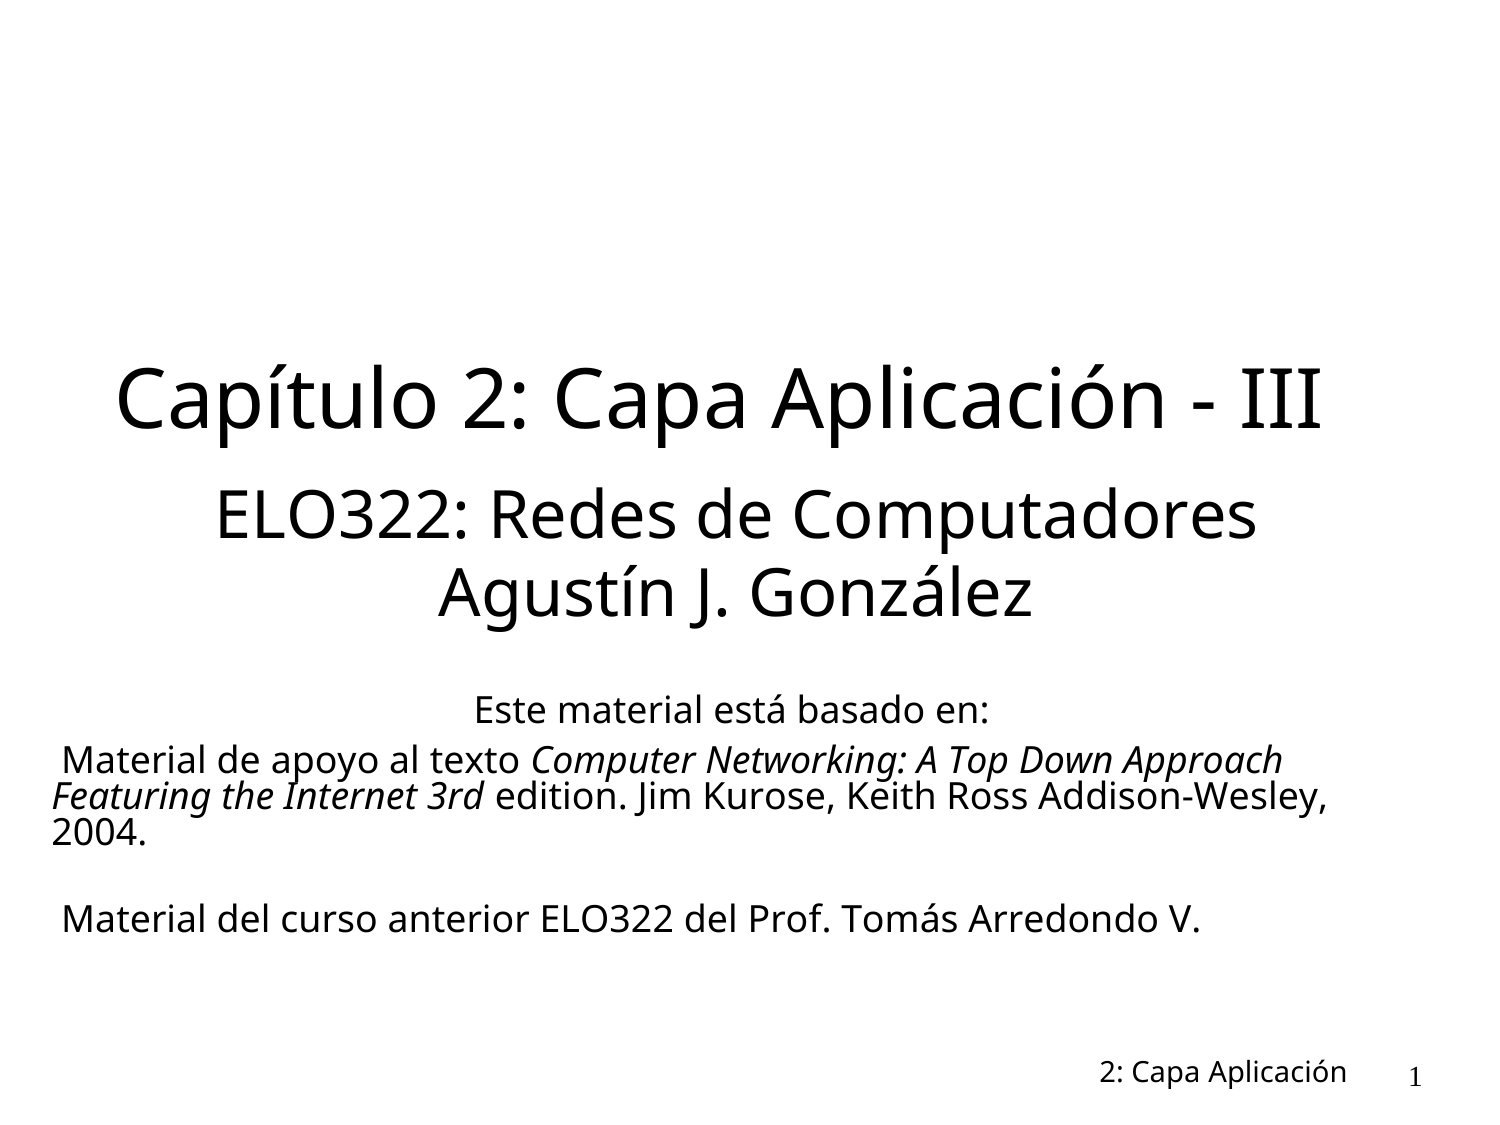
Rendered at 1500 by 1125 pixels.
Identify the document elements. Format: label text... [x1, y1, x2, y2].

text_box Capítulo 2: Capa Aplicación - III [99, 274, 1400, 479]
text_box ELO322: Redes de Computadores Agustín J. González Este material está basado en: Material de apoyo al texto Computer Networking: A Top Down Approach Featuring the Internet 3rd edition. Jim Kurose, Keith Ross Addison-Wesley, 2004. Material del curso anterior ELO322 del Prof. Tomás Arredondo V. [36, 479, 1437, 1038]
